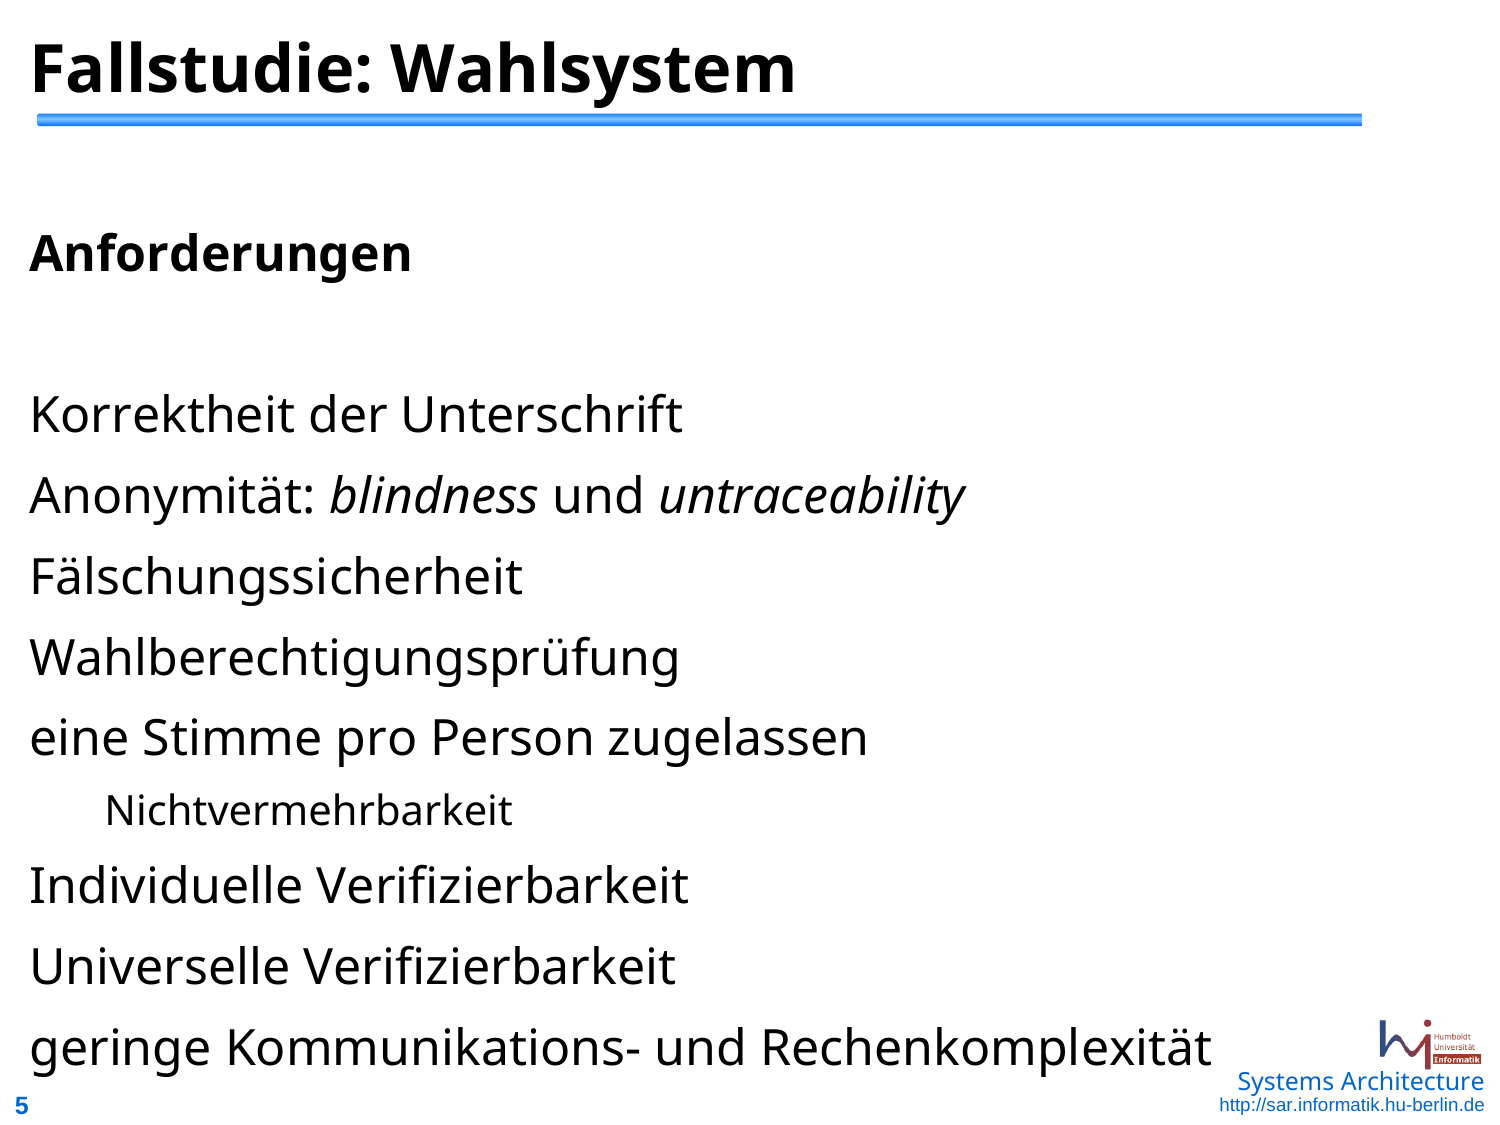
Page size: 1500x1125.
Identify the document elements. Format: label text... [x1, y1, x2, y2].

list Anforderungen Korrektheit der Unterschrift Anonymität: blindness und untraceability Fälschungssicherheit Wahlberechtigungsprüfung eine Stimme pro Person zugelassen Nichtvermehrbarkeit Individuelle Verifizierbarkeit Universelle Verifizierbarkeit geringe Kommunikations- und Rechenkomplexität » verschiedene Algorithmen [29, 137, 1477, 1108]
title Fallstudie: Wahlsystem [29, 26, 1500, 108]
picture [1477, 1016, 1483, 1071]
